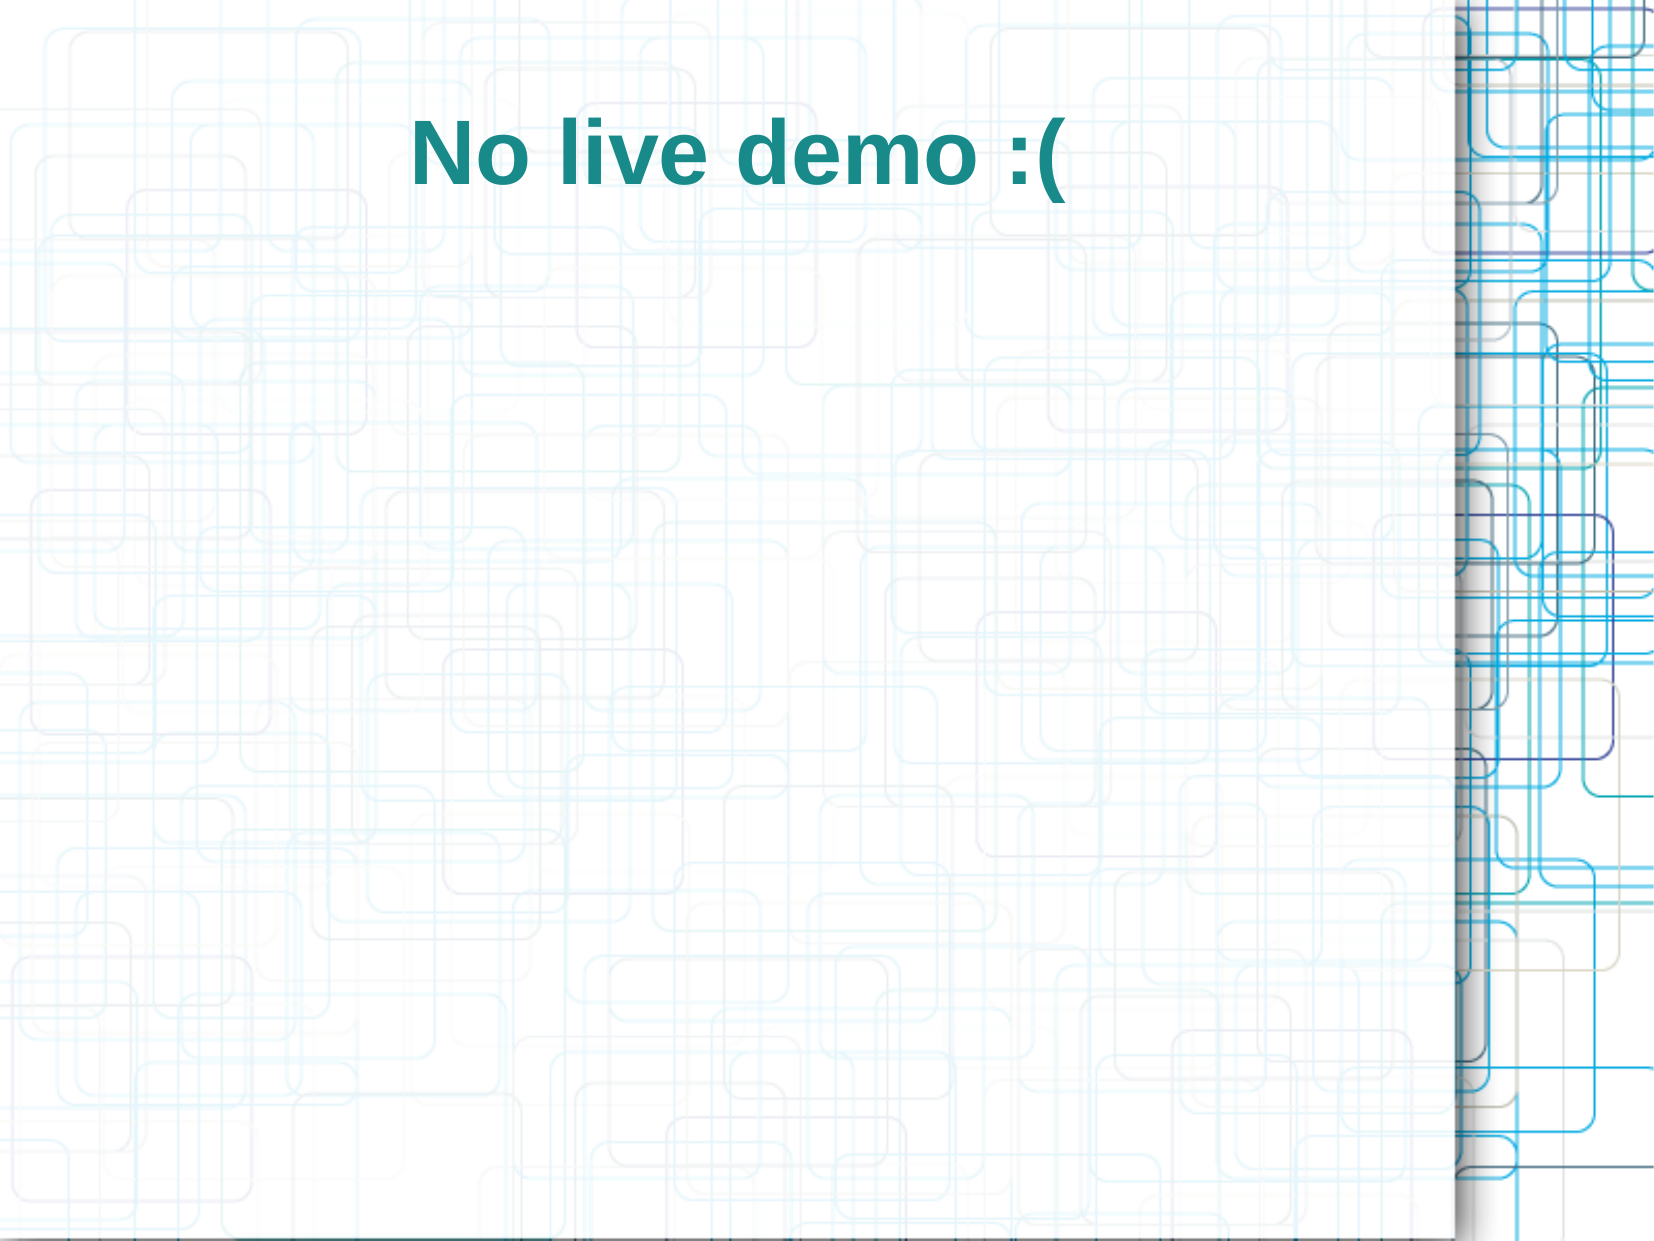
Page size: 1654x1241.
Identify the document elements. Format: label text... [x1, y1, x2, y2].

title No live demo :( [59, 56, 1418, 250]
picture [0, 0, 1654, 1241]
